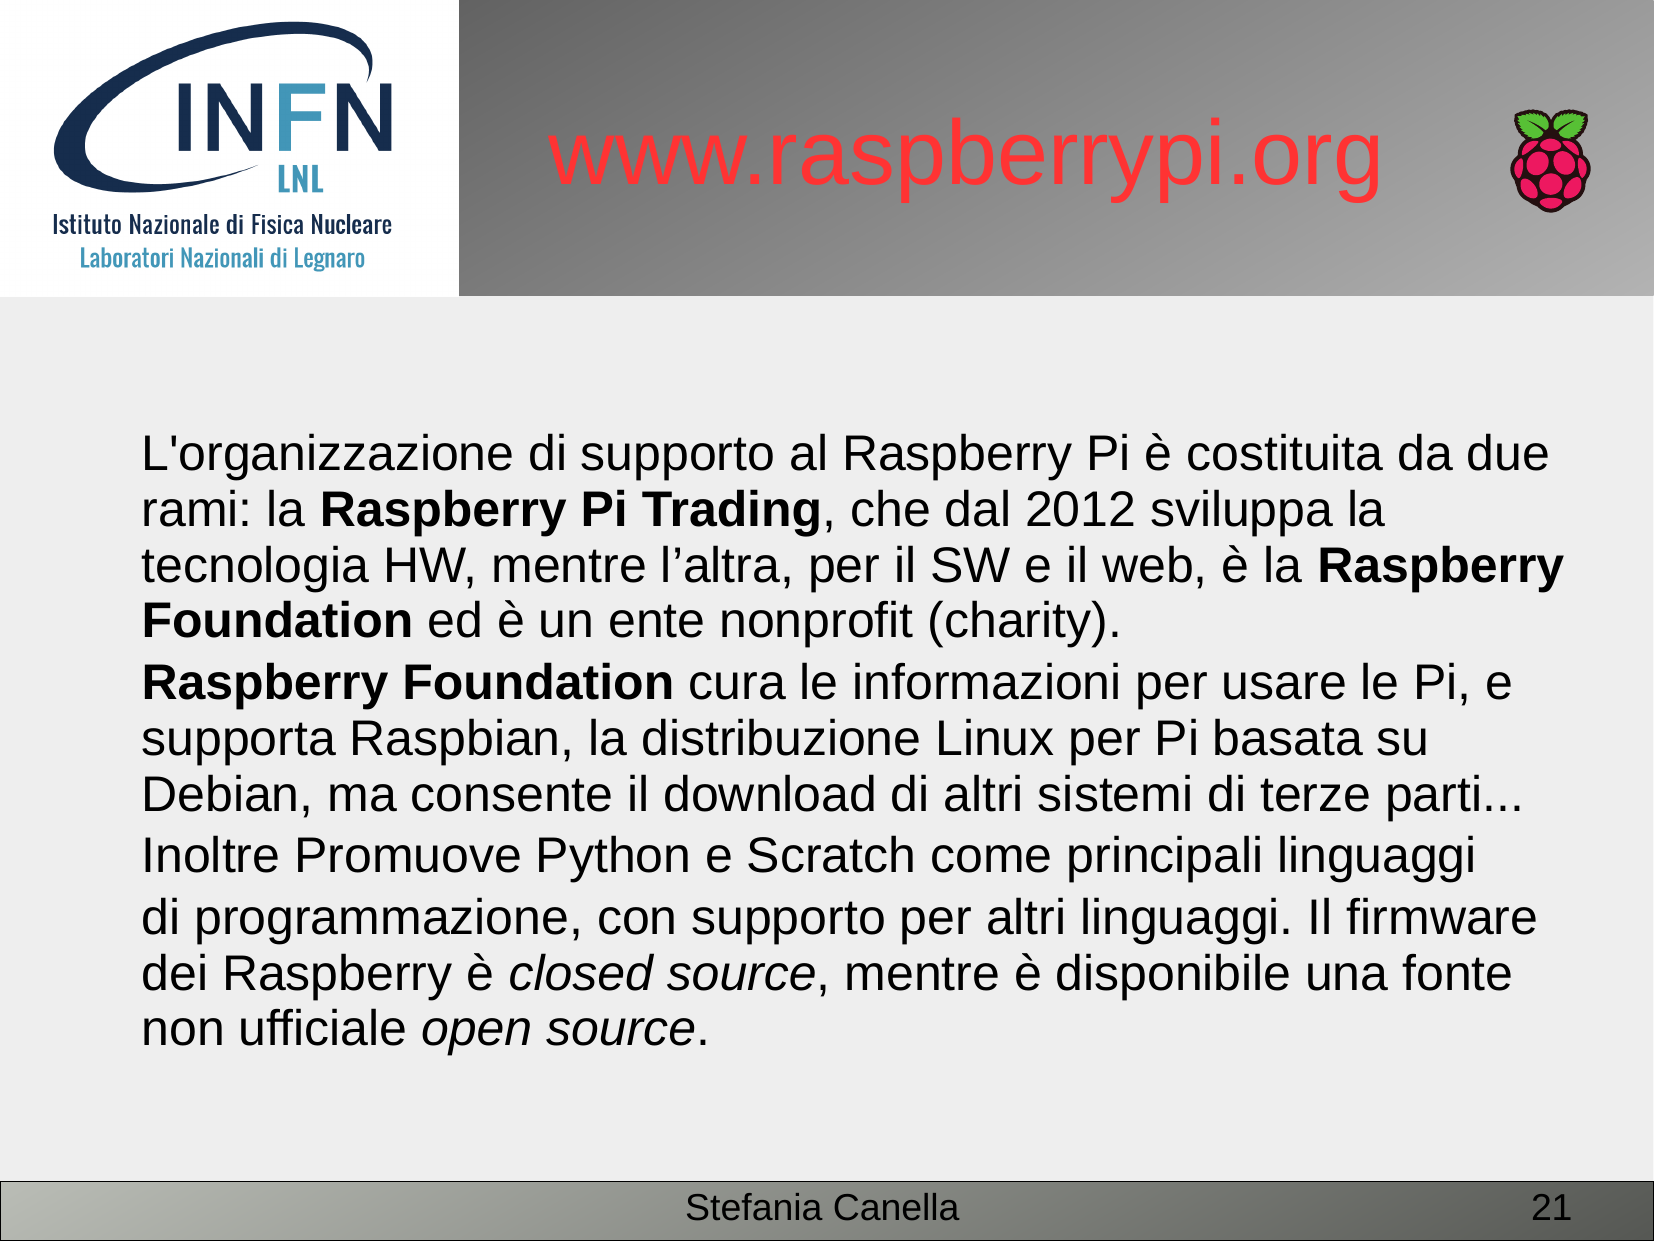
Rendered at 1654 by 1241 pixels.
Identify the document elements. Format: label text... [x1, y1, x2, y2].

title www.raspberrypi.org [459, 49, 1571, 257]
picture [0, 0, 459, 297]
text_box [984, 1181, 1516, 1241]
text_box 34 [1516, 1178, 1654, 1241]
text_box [459, 0, 1654, 296]
text_box [0, 1181, 670, 1241]
subtitle L'organizzazione di supporto al Raspberry Pi è costituita da due rami: la Raspberry Pi Trading, che dal 2012 sviluppa la tecnologia HW, mentre l’altra, per il SW e il web, è la Raspberry Foundation ed è un ente nonprofit (charity). Raspberry Foundation cura le informazioni per usare le Pi, e supporta Raspbian, la distribuzione Linux per Pi basata su Debian, ma consente il download di altri sistemi di terze parti... Inoltre Promuove Python e Scratch come principali linguaggi di programmazione, con supporto per altri linguaggi. Il firmware dei Raspberry è closed source, mentre è disponibile una fonte non ufficiale open source. [82, 331, 1571, 1150]
text_box Stefania Canella [670, 1178, 984, 1241]
